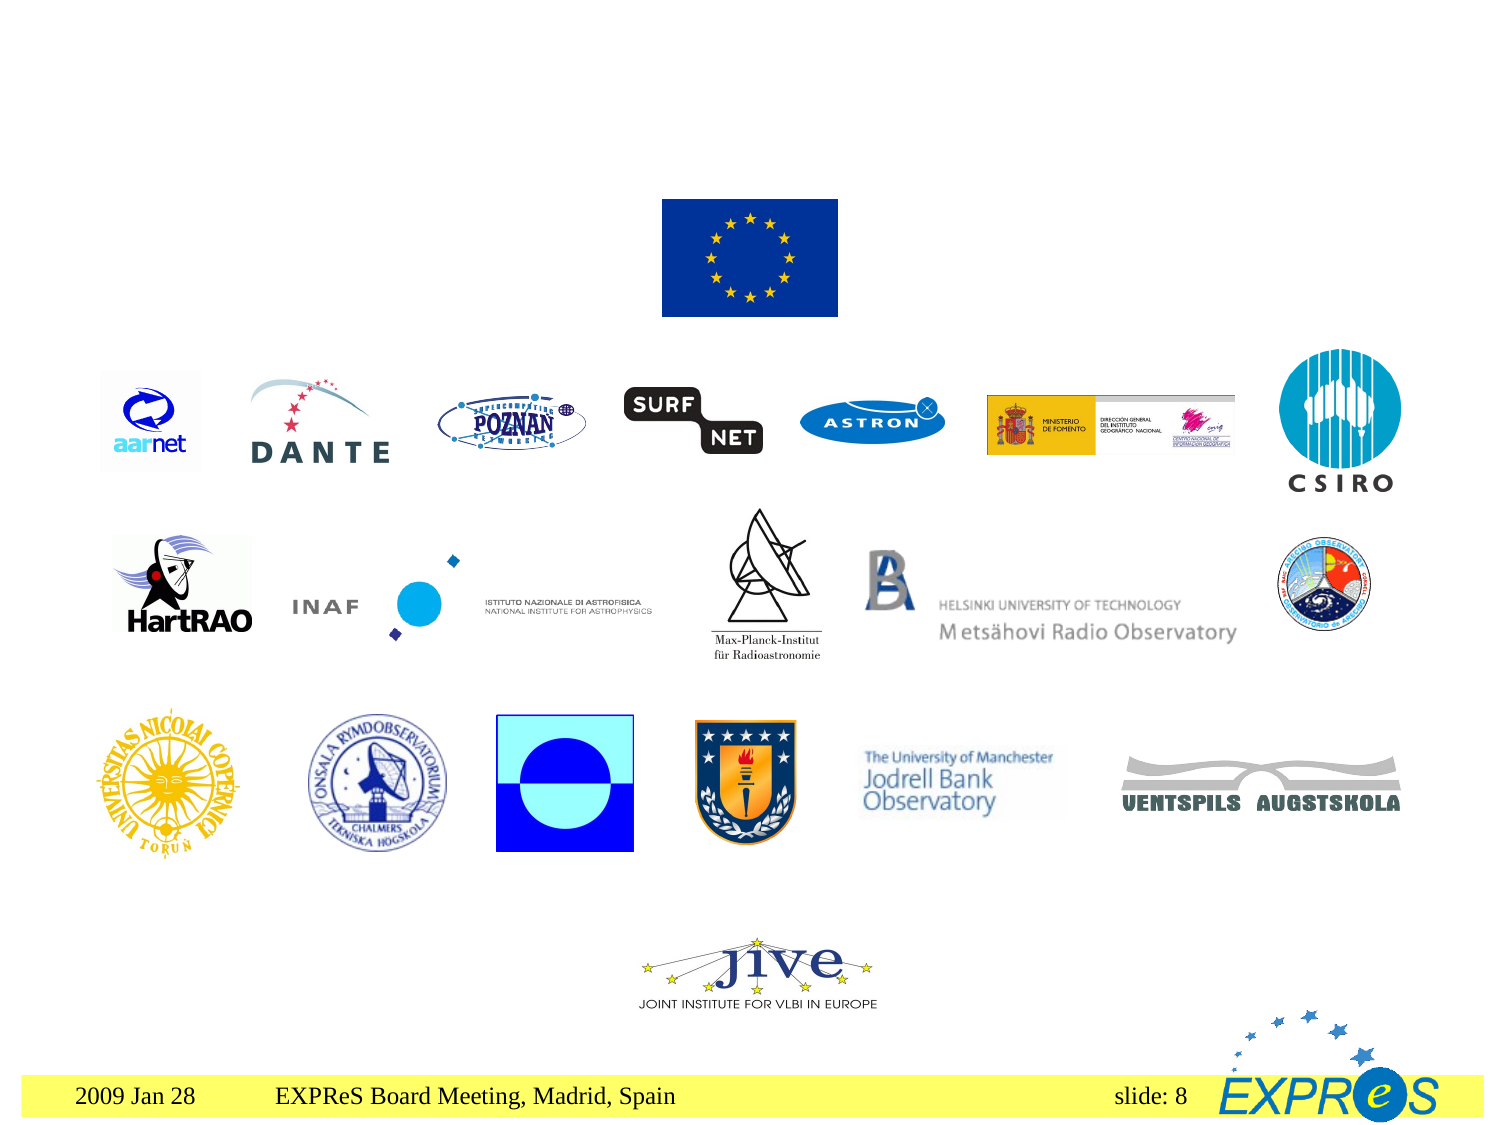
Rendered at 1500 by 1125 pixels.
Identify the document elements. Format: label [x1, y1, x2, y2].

picture [695, 720, 797, 847]
picture [308, 714, 447, 852]
picture [711, 508, 822, 659]
picture [249, 376, 390, 465]
picture [112, 535, 252, 632]
picture [287, 548, 656, 646]
picture [800, 397, 946, 445]
picture [858, 745, 1067, 821]
picture [99, 370, 201, 472]
picture [862, 536, 1239, 646]
picture [437, 391, 586, 450]
picture [1121, 756, 1401, 811]
picture [1274, 532, 1375, 634]
picture [987, 395, 1235, 455]
picture [624, 387, 763, 454]
picture [96, 708, 240, 859]
picture [662, 199, 838, 317]
picture [496, 714, 634, 852]
picture [21, 937, 1500, 1125]
picture [1279, 349, 1401, 492]
